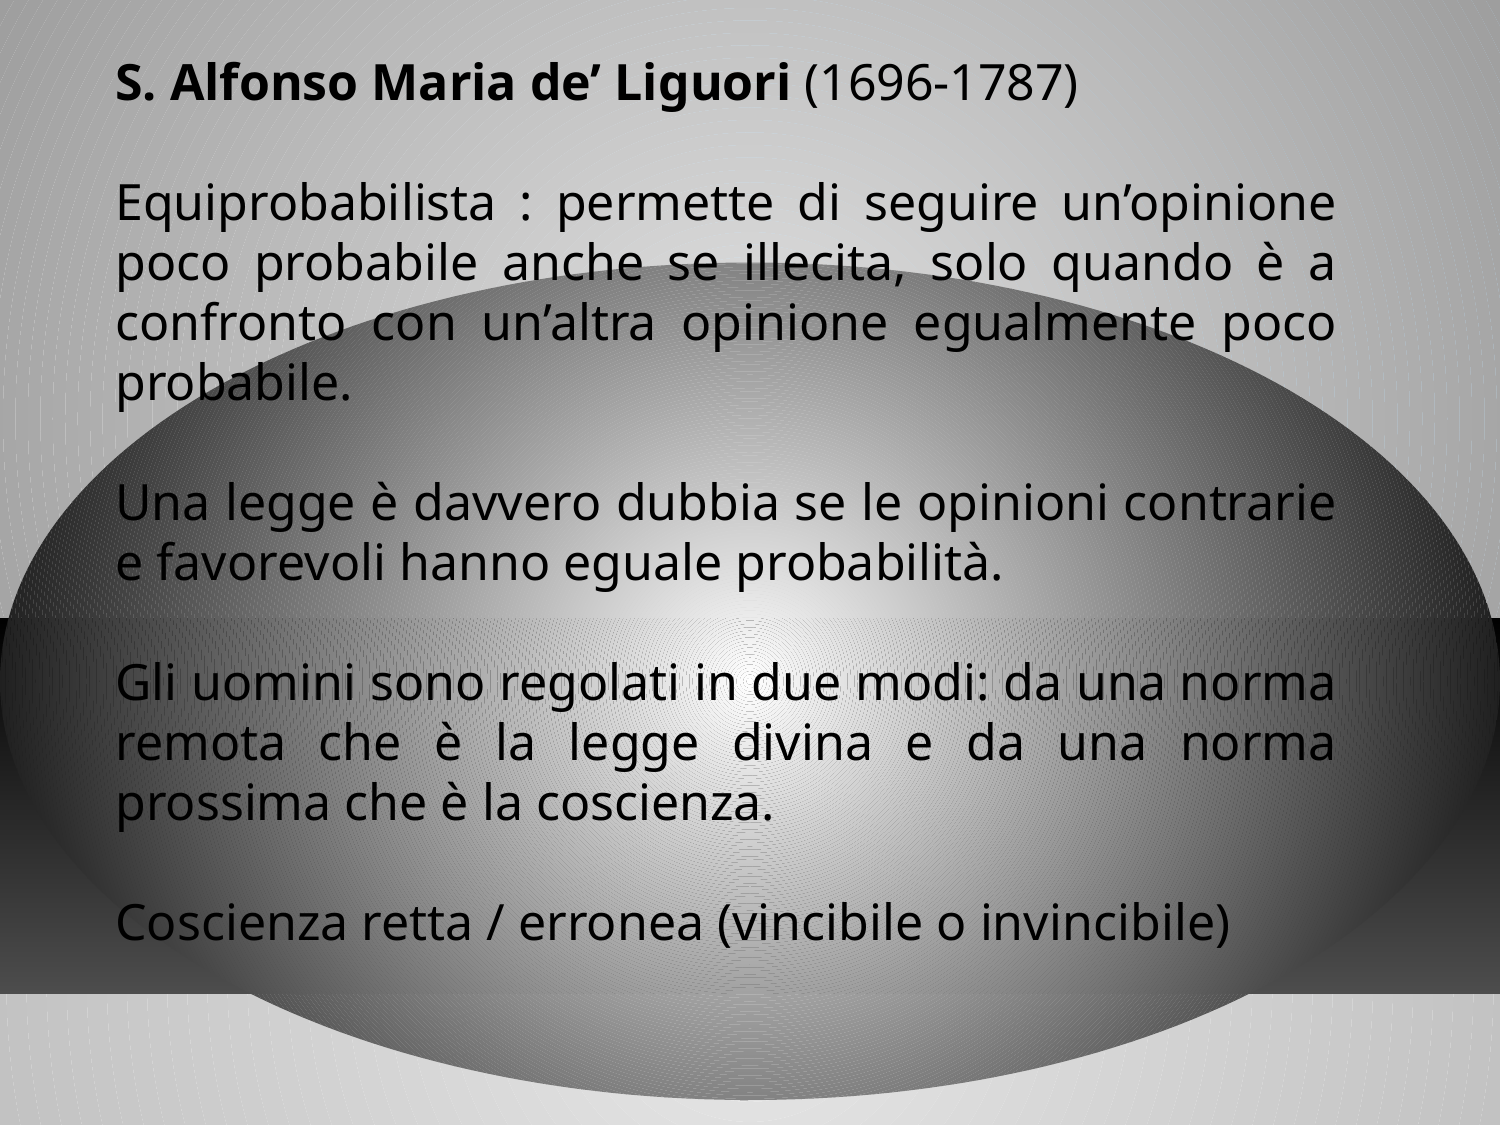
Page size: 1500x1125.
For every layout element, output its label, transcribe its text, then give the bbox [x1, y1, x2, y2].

text_box S. Alfonso Maria de’ Liguori (1696-1787) Equiprobabilista : permette di seguire un’opinione poco probabile anche se illecita, solo quando è a confronto con un’altra opinione egualmente poco probabile. Una legge è davvero dubbia se le opinioni contrarie e favorevoli hanno eguale probabilità. Gli uomini sono regolati in due modi: da una norma remota che è la legge divina e da una norma prossima che è la coscienza. Coscienza retta / erronea (vincibile o invincibile) [100, 42, 1353, 1028]
